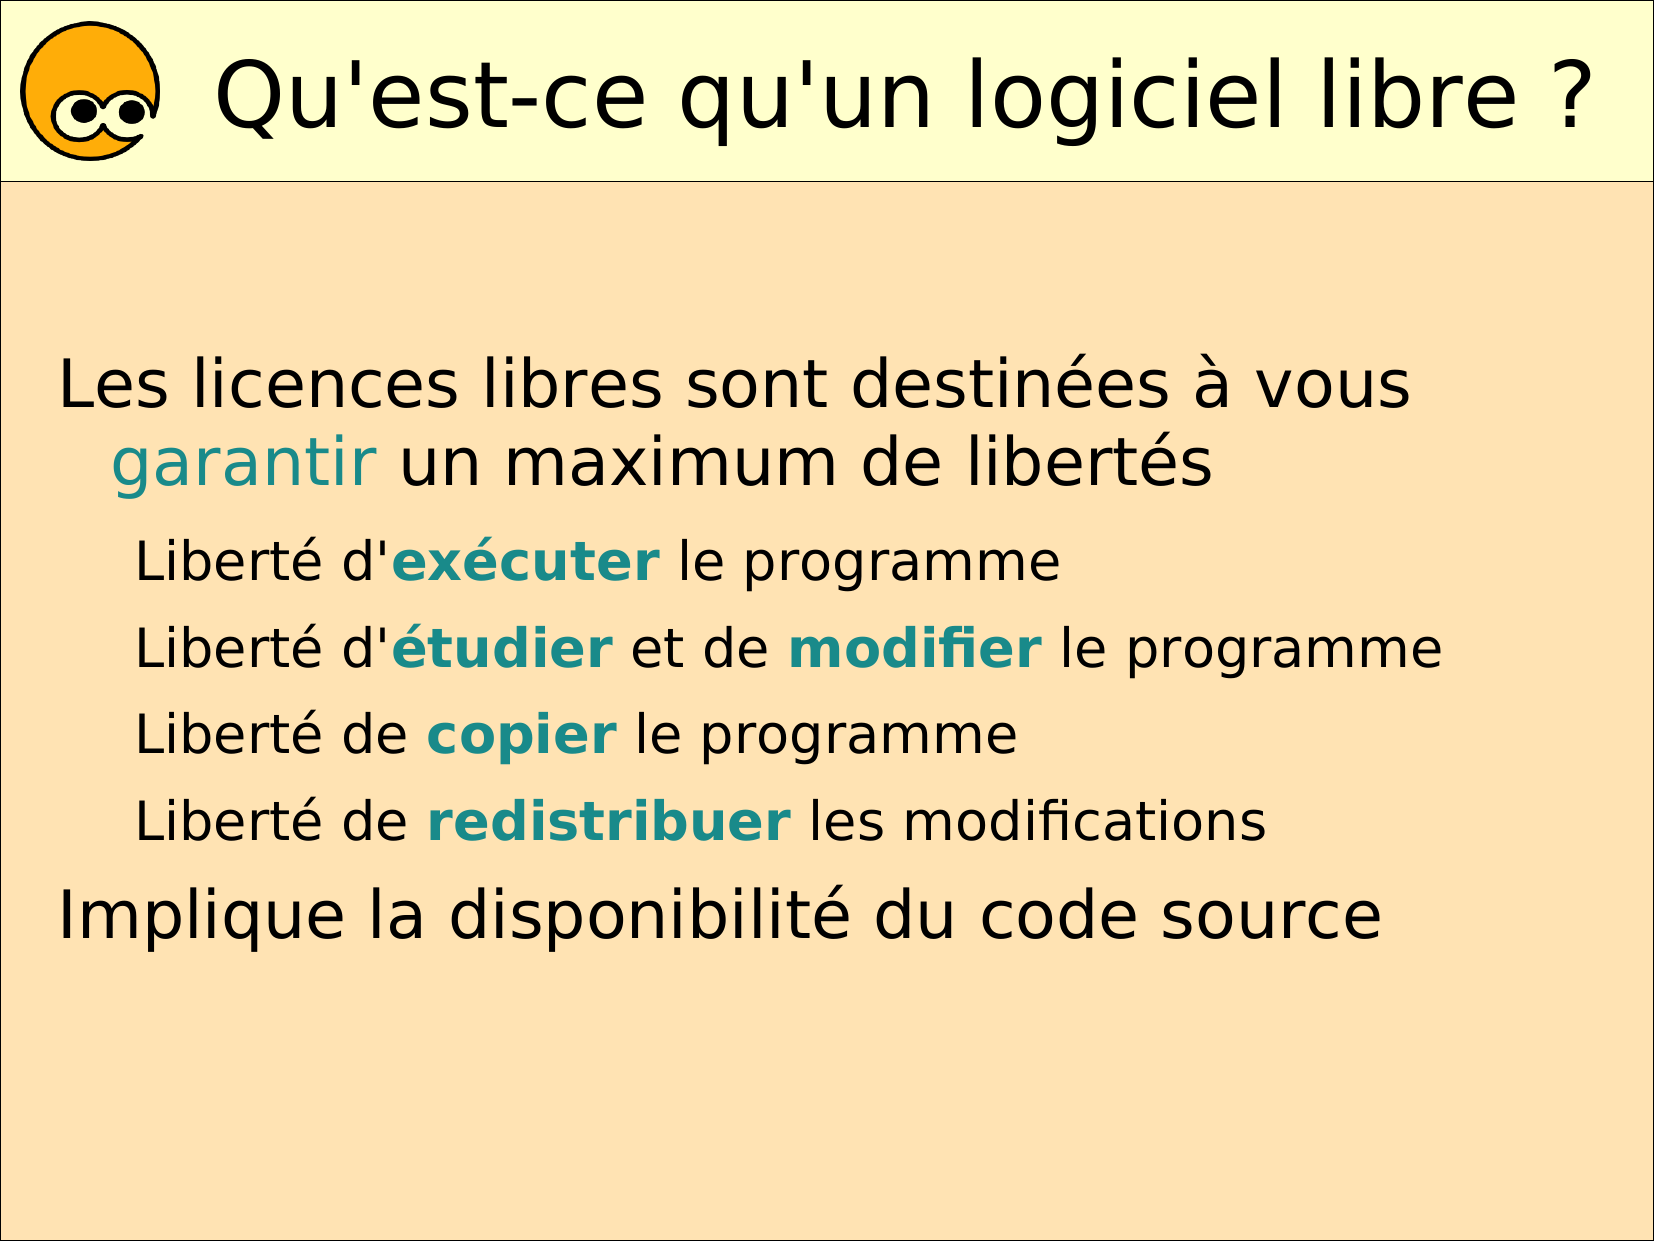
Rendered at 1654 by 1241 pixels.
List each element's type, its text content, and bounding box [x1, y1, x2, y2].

picture [20, 21, 160, 161]
title Qu'est-ce qu'un logiciel libre ? [207, 35, 1607, 156]
list Les licences libres sont destinées à vous garantir un maximum de libertés Liberté d'exécuter le programme Liberté d'étudier et de modifier le programme Liberté de copier le programme Liberté de redistribuer les modifications Implique la disponibilité du code source [39, 345, 1607, 1164]
